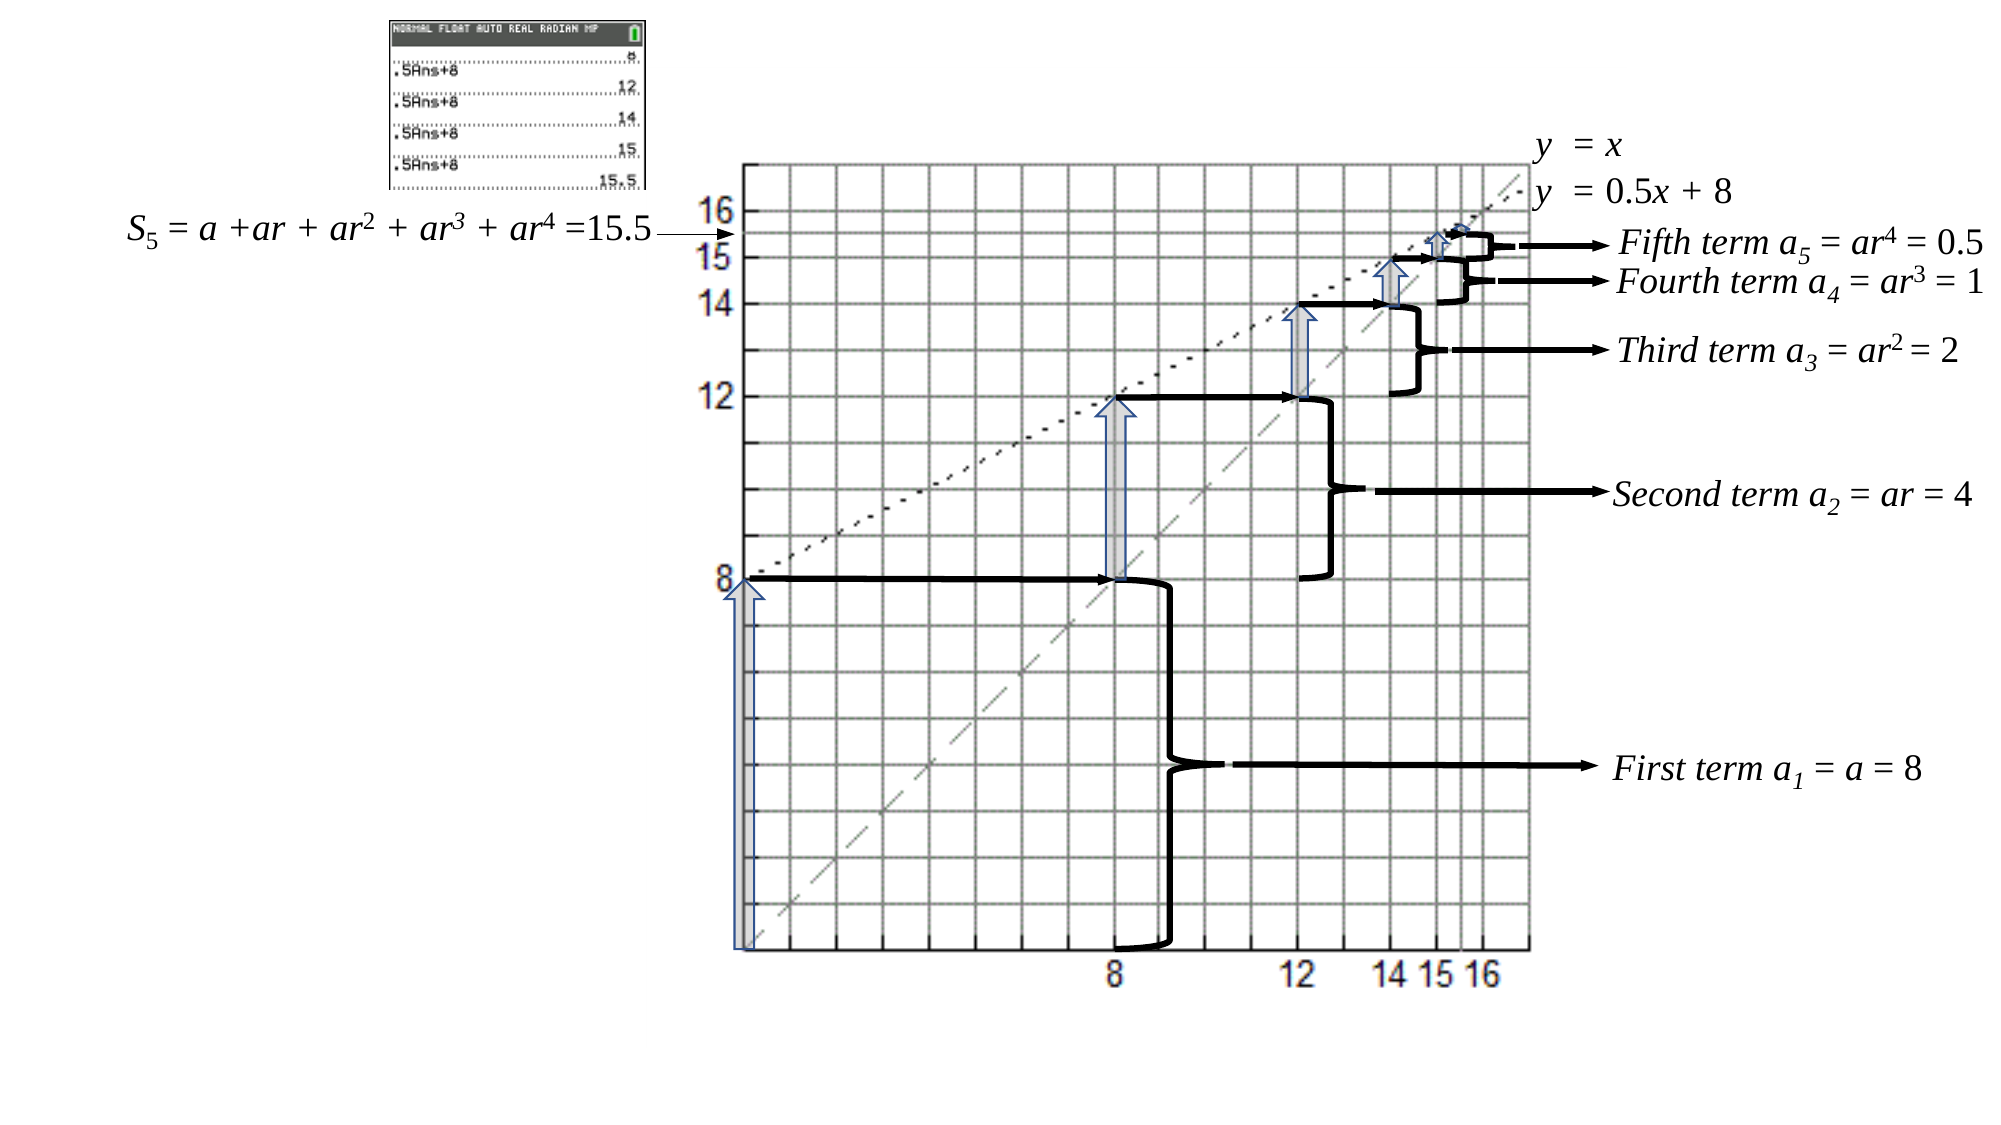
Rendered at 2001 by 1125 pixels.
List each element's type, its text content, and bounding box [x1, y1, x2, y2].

text_box Second term a2 = ar = 4 [1597, 461, 2000, 522]
text_box y = x [1510, 111, 2000, 172]
text_box [1426, 232, 1448, 259]
text_box y = 0.5x + 8 [1510, 172, 2000, 219]
text_box Third term a3 = ar2 = 2 [1601, 317, 2000, 378]
text_box First term a1 = a = 8 [1597, 735, 2000, 796]
text_box [1096, 397, 1136, 580]
text_box [1374, 259, 1408, 307]
text_box S5 = a +ar + ar2 + ar3 + ar4 =15.5 [112, 195, 833, 257]
picture [389, 20, 1627, 1048]
text_box [724, 579, 764, 950]
text_box [1283, 305, 1316, 398]
text_box Fifth term a5 = ar4 = 0.5 [1603, 219, 2000, 248]
text_box Fourth term a4 = ar3 = 1 [1601, 248, 2000, 310]
text_box [1453, 224, 1471, 233]
